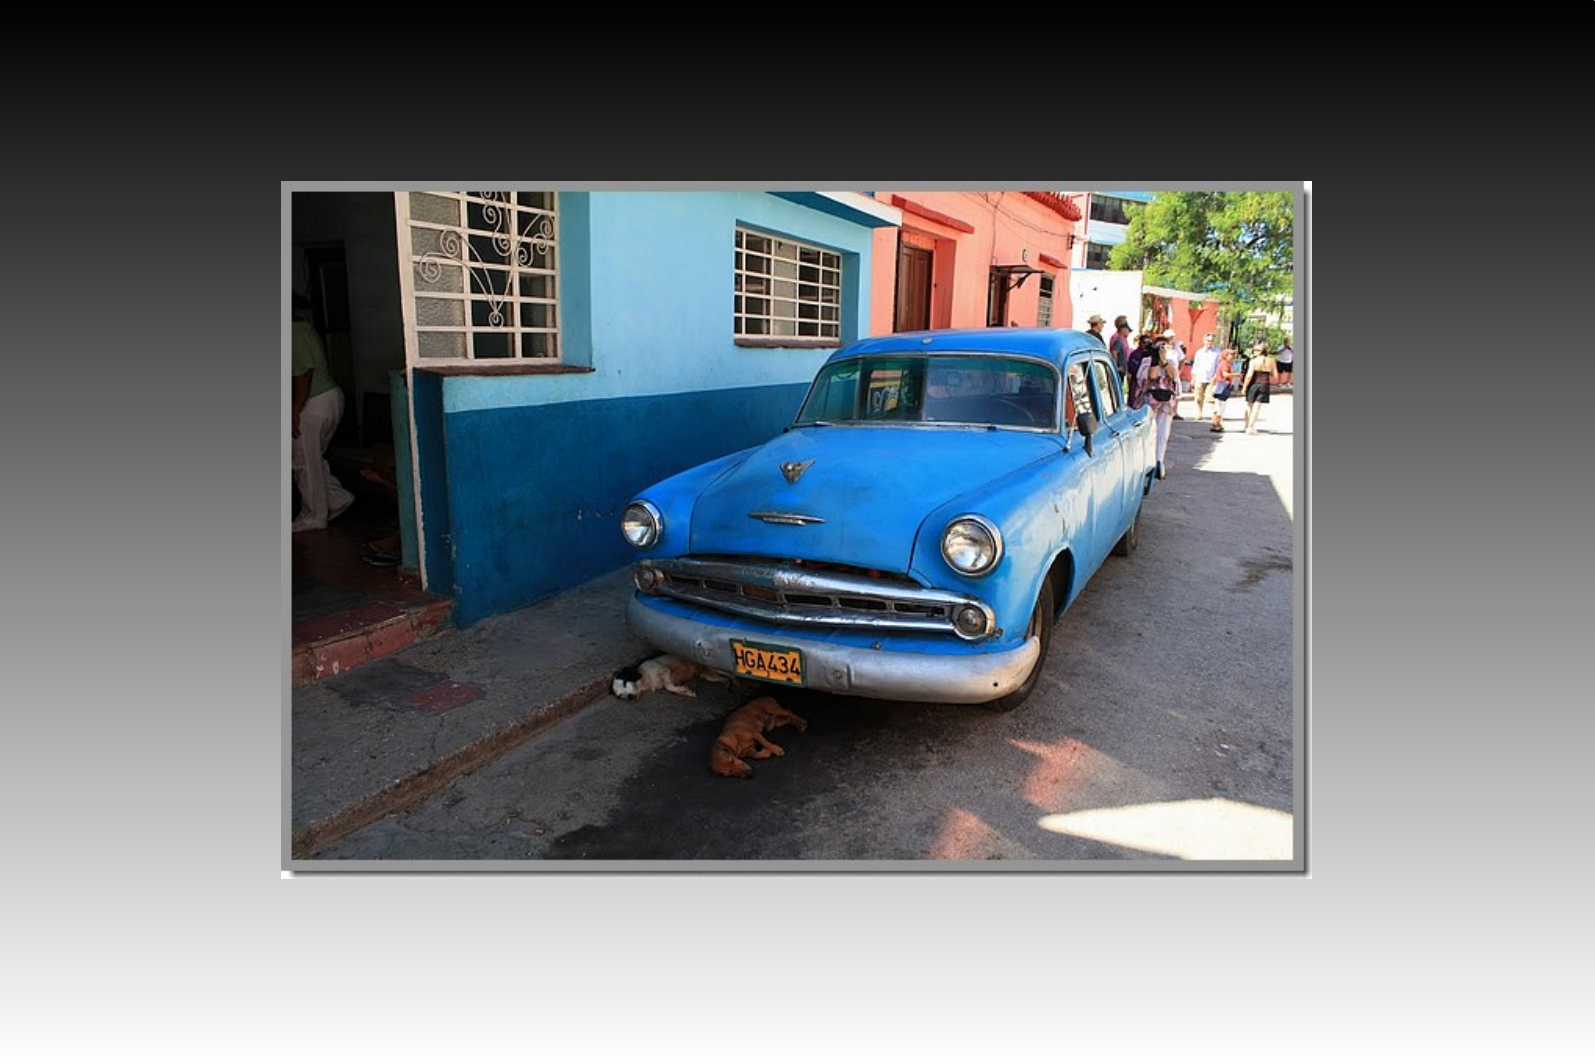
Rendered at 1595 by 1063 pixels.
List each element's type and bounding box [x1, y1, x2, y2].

picture [281, 181, 1312, 879]
